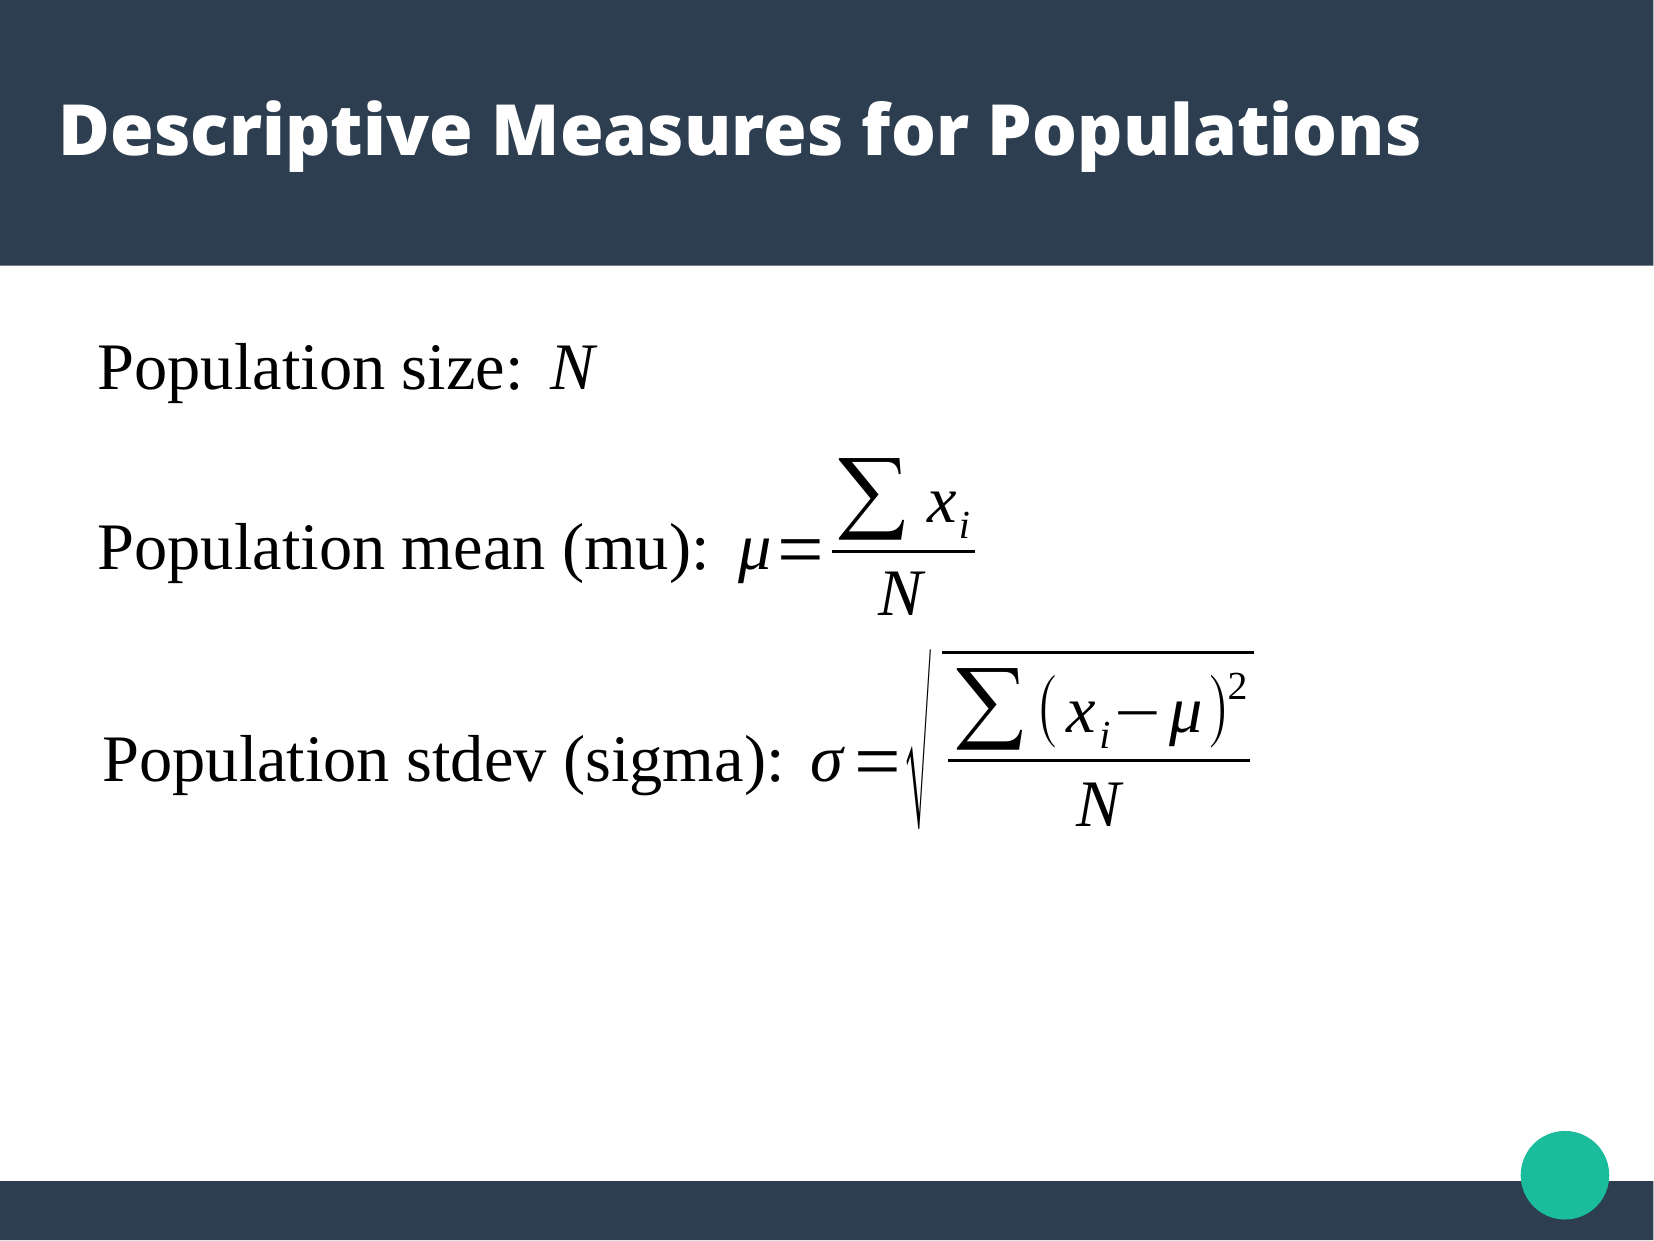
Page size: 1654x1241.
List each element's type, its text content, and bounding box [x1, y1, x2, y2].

chart [94, 648, 1261, 841]
chart [90, 330, 609, 404]
chart [90, 454, 984, 631]
title Descriptive Measures for Populations [59, 49, 1595, 207]
